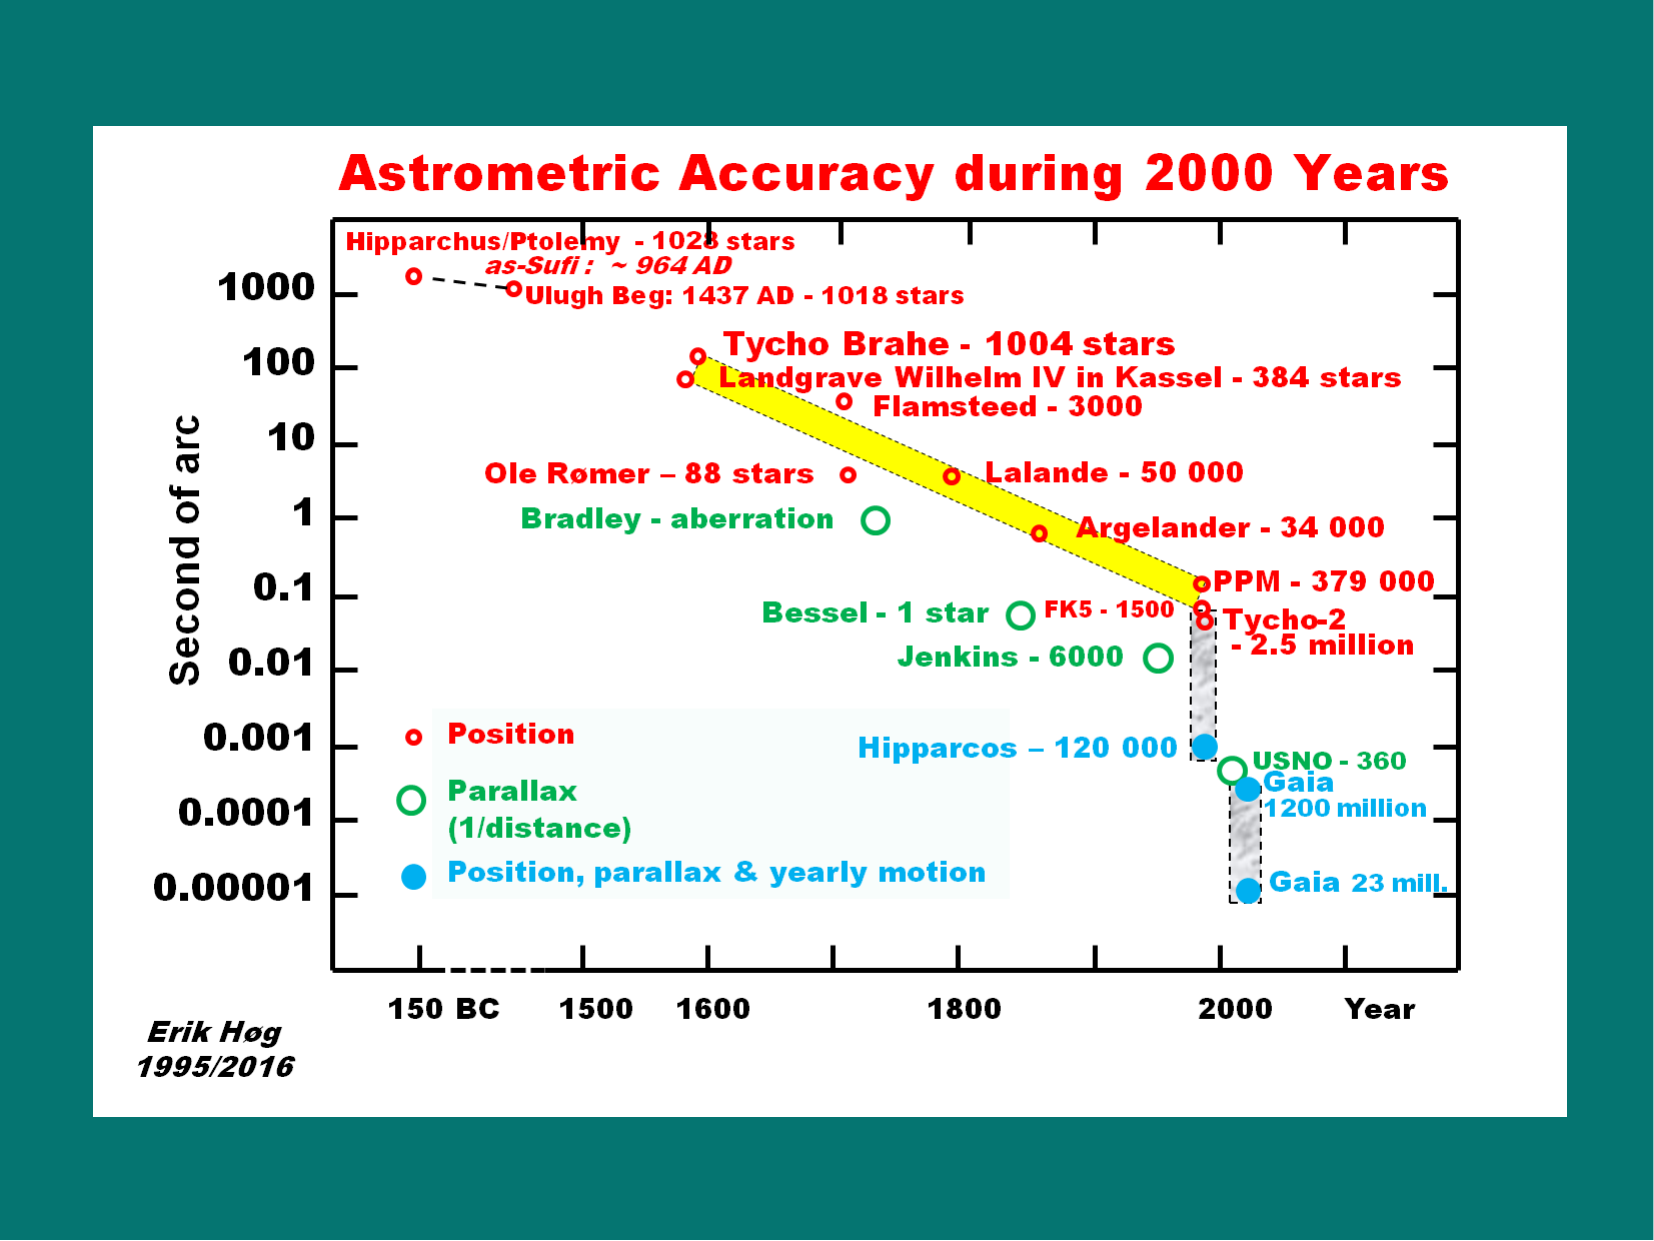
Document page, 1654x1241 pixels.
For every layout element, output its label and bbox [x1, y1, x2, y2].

picture [93, 126, 1567, 1117]
